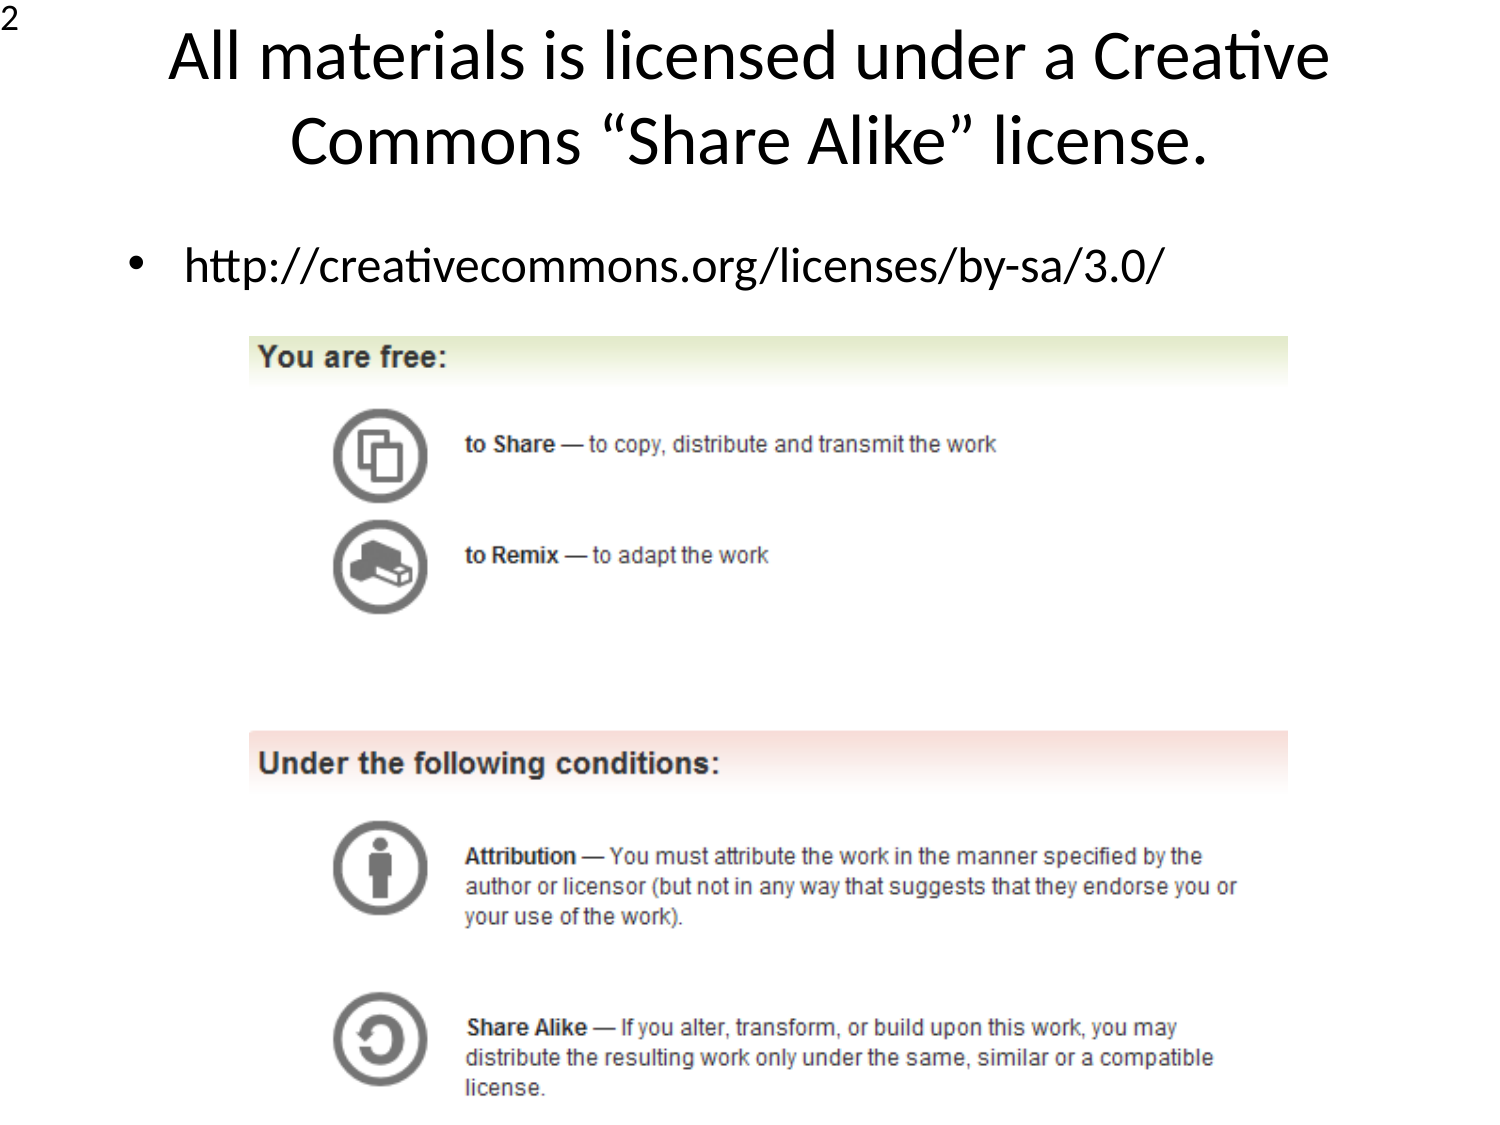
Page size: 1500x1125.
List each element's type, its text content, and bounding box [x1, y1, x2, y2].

picture [249, 336, 1288, 1113]
title All materials is licensed under a Creative Commons “Share Alike” license. [0, 0, 1500, 188]
list http://creativecommons.org/licenses/by-sa/3.0/ [112, 224, 1388, 900]
